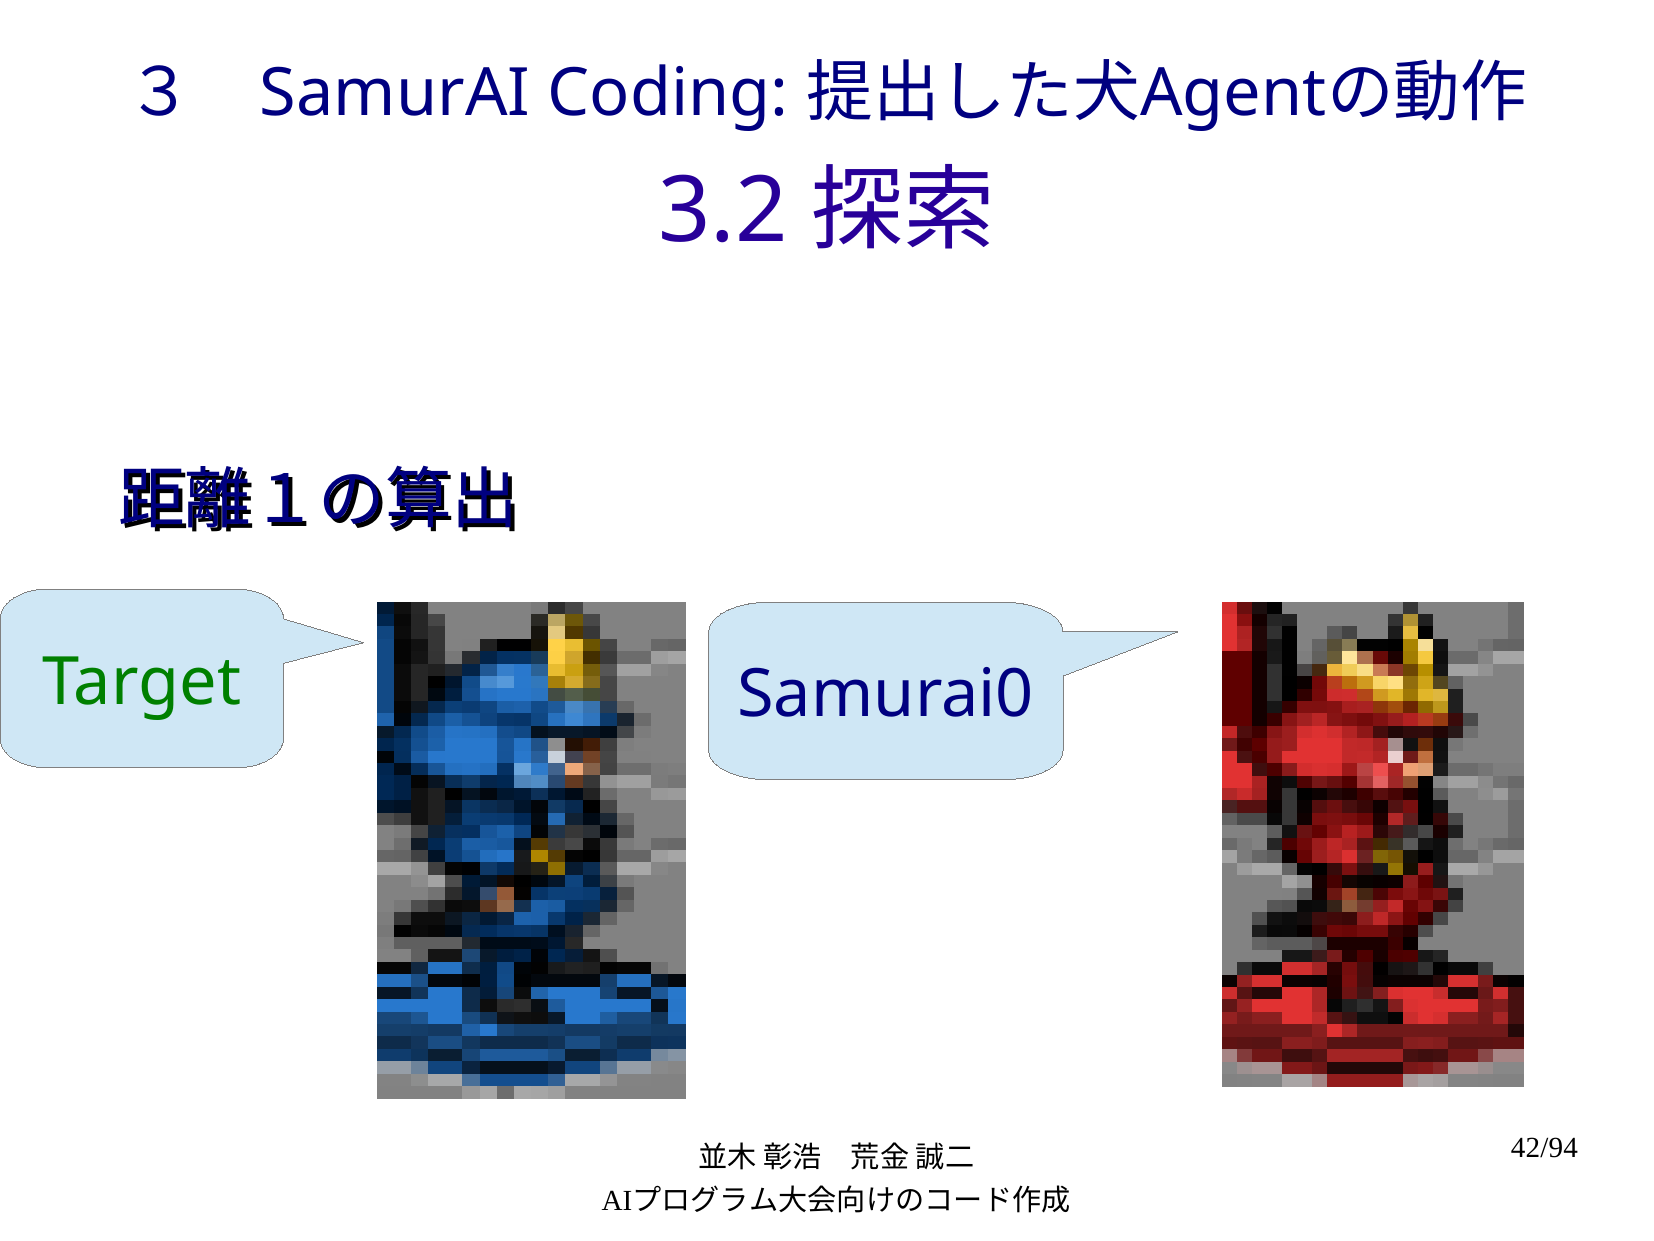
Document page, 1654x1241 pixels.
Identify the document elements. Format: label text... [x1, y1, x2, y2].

text_box Target [0, 589, 364, 768]
picture [377, 602, 686, 1099]
text_box Samurai0 [708, 602, 1178, 780]
list 距離１の算出 [118, 324, 1571, 1045]
title ３ SamurAI Coding: 提出した犬Agentの動作3.2 探索 [82, 49, 1571, 257]
picture [1222, 602, 1524, 1087]
